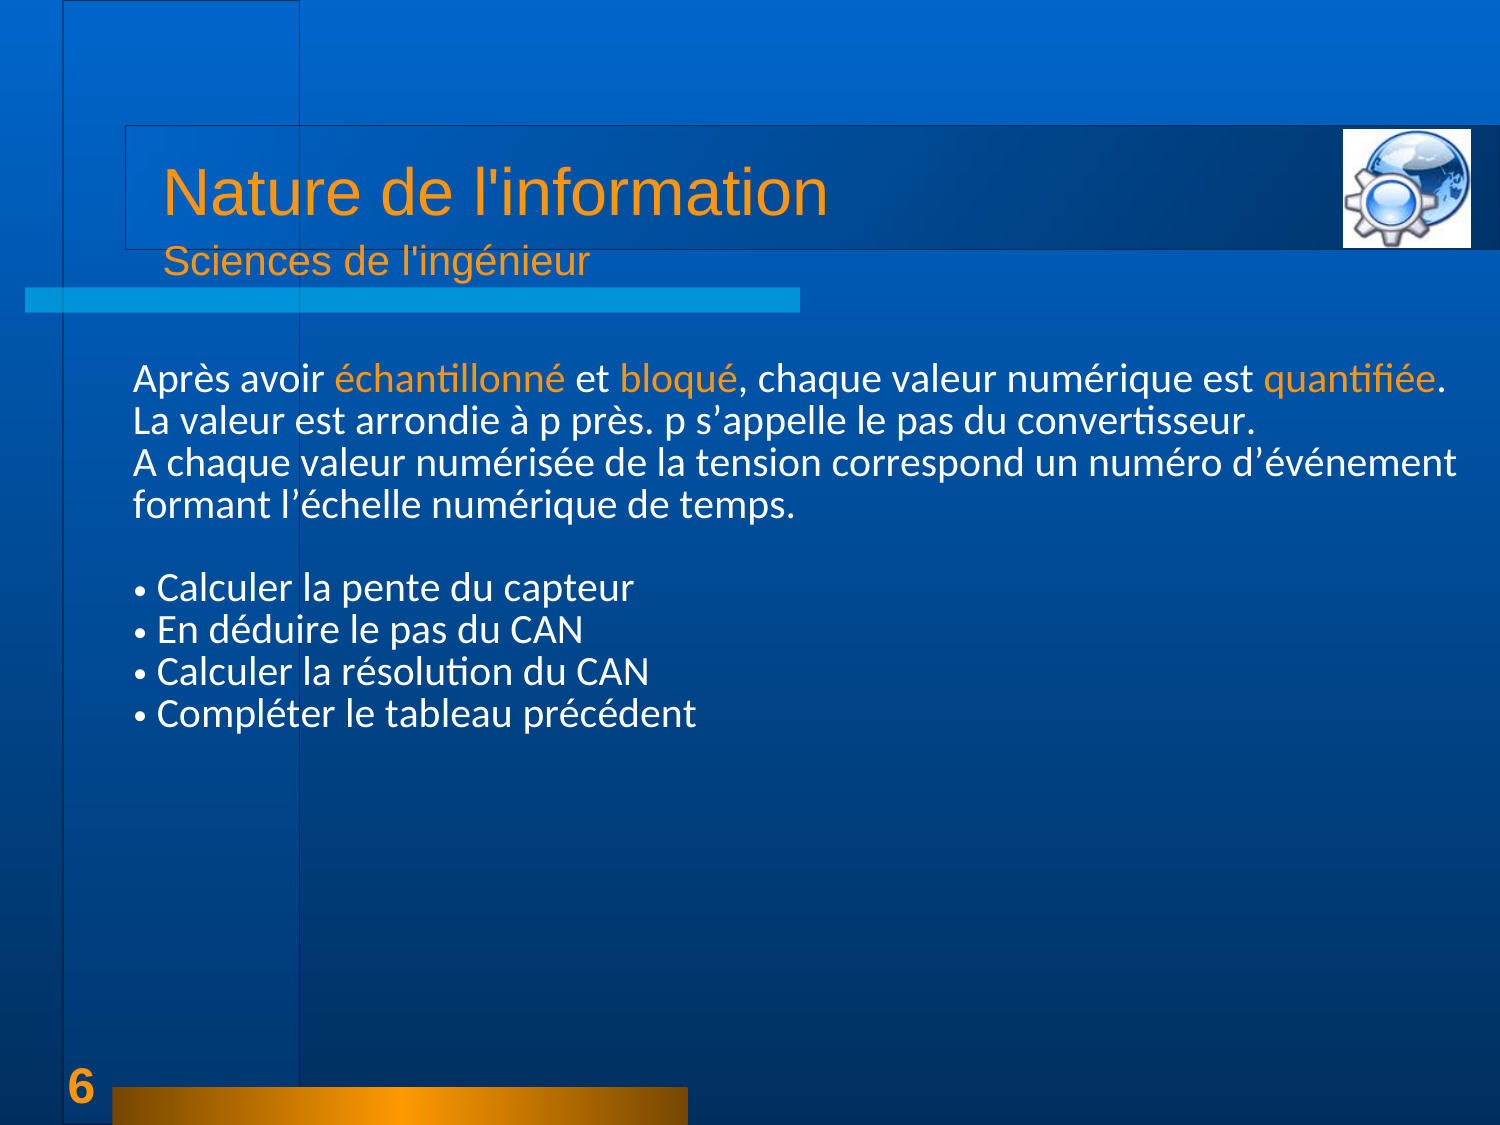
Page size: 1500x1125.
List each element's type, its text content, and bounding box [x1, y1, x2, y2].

text_box Après avoir échantillonné et bloqué, chaque valeur numérique est quantifiée. La valeur est arrondie à p près. p s’appelle le pas du convertisseur. A chaque valeur numérisée de la tension correspond un numéro d’événement formant l’échelle numérique de temps. Calculer la pente du capteur En déduire le pas du CAN Calculer la résolution du CAN Compléter le tableau précédent [118, 354, 1477, 829]
picture [1343, 129, 1471, 248]
